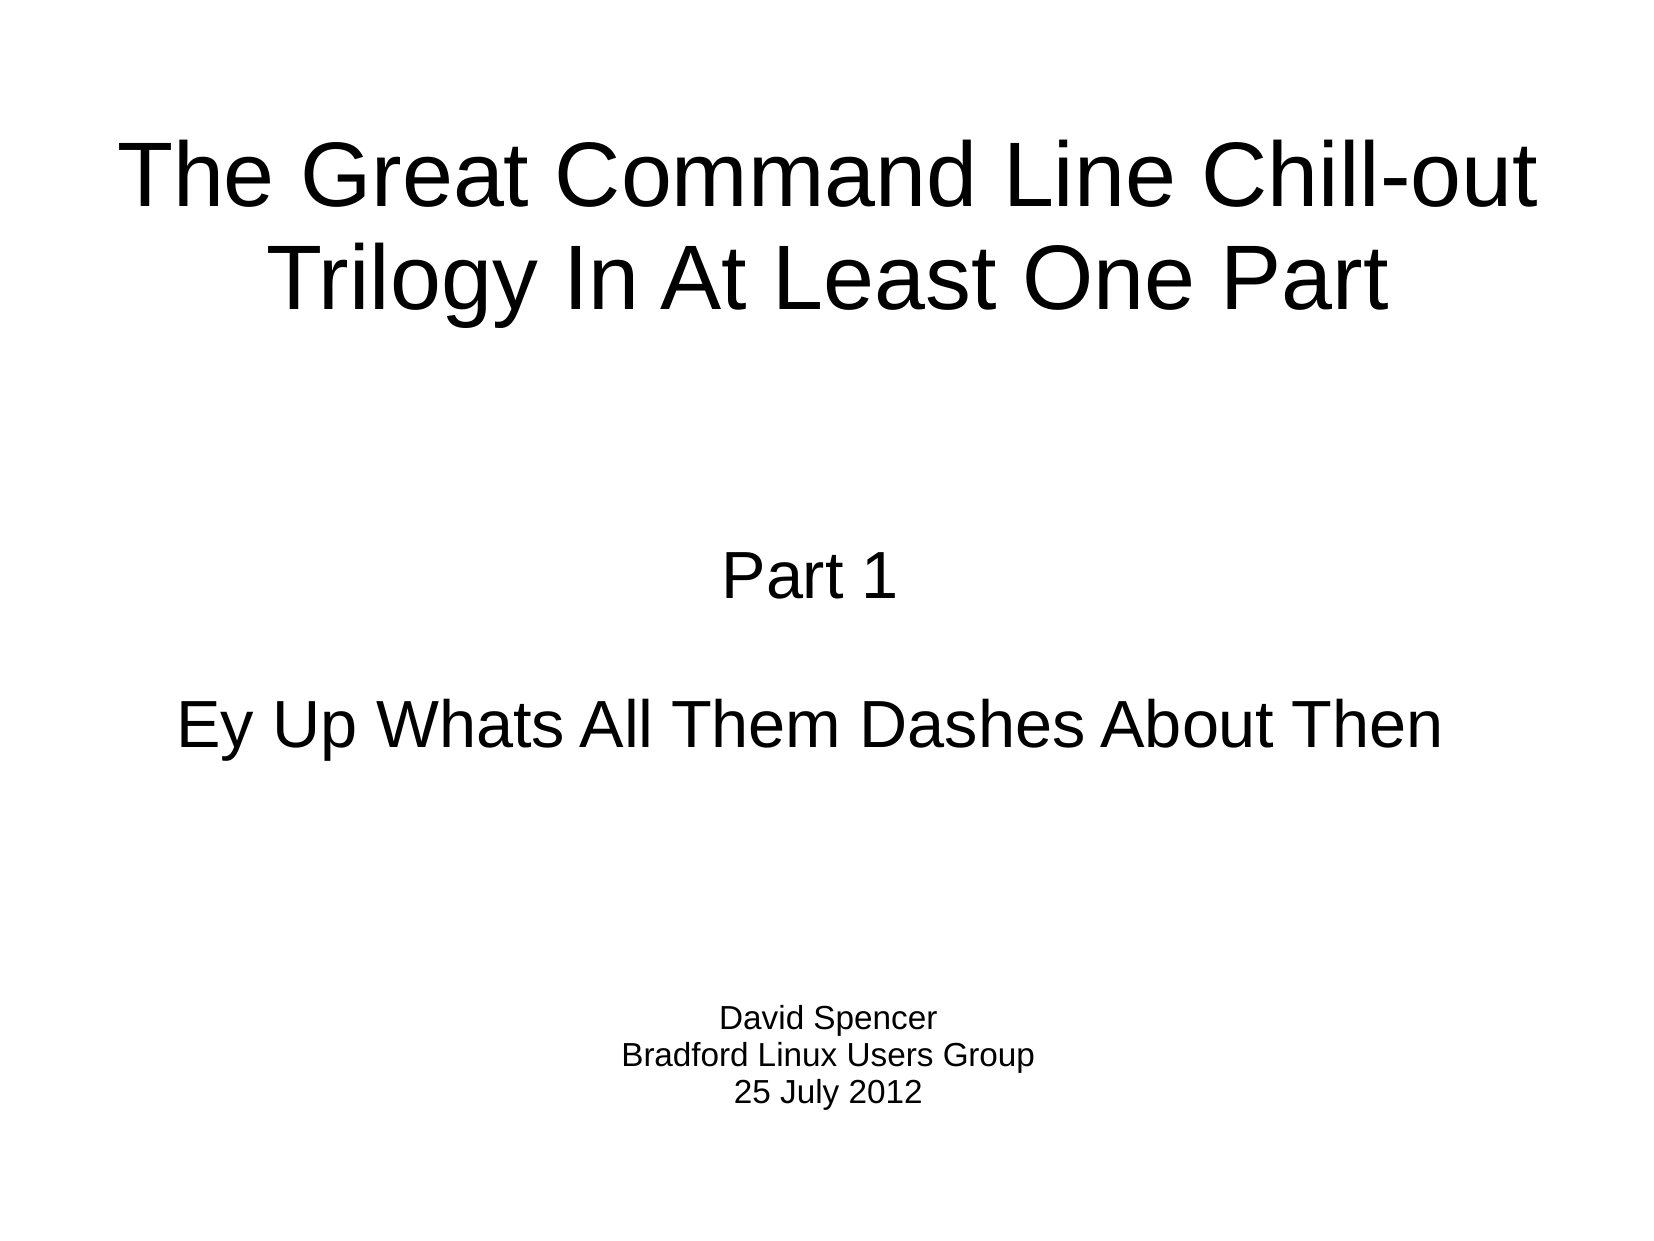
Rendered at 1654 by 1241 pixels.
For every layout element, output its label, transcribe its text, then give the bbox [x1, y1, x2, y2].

title The Great Command Line Chill-out Trilogy In At Least One Part [84, 122, 1573, 330]
subtitle Part 1 Ey Up Whats All Them Dashes About Then [82, 290, 1538, 1010]
title David Spencer Bradford Linux Users Group 25 July 2012 [84, 951, 1573, 1159]
